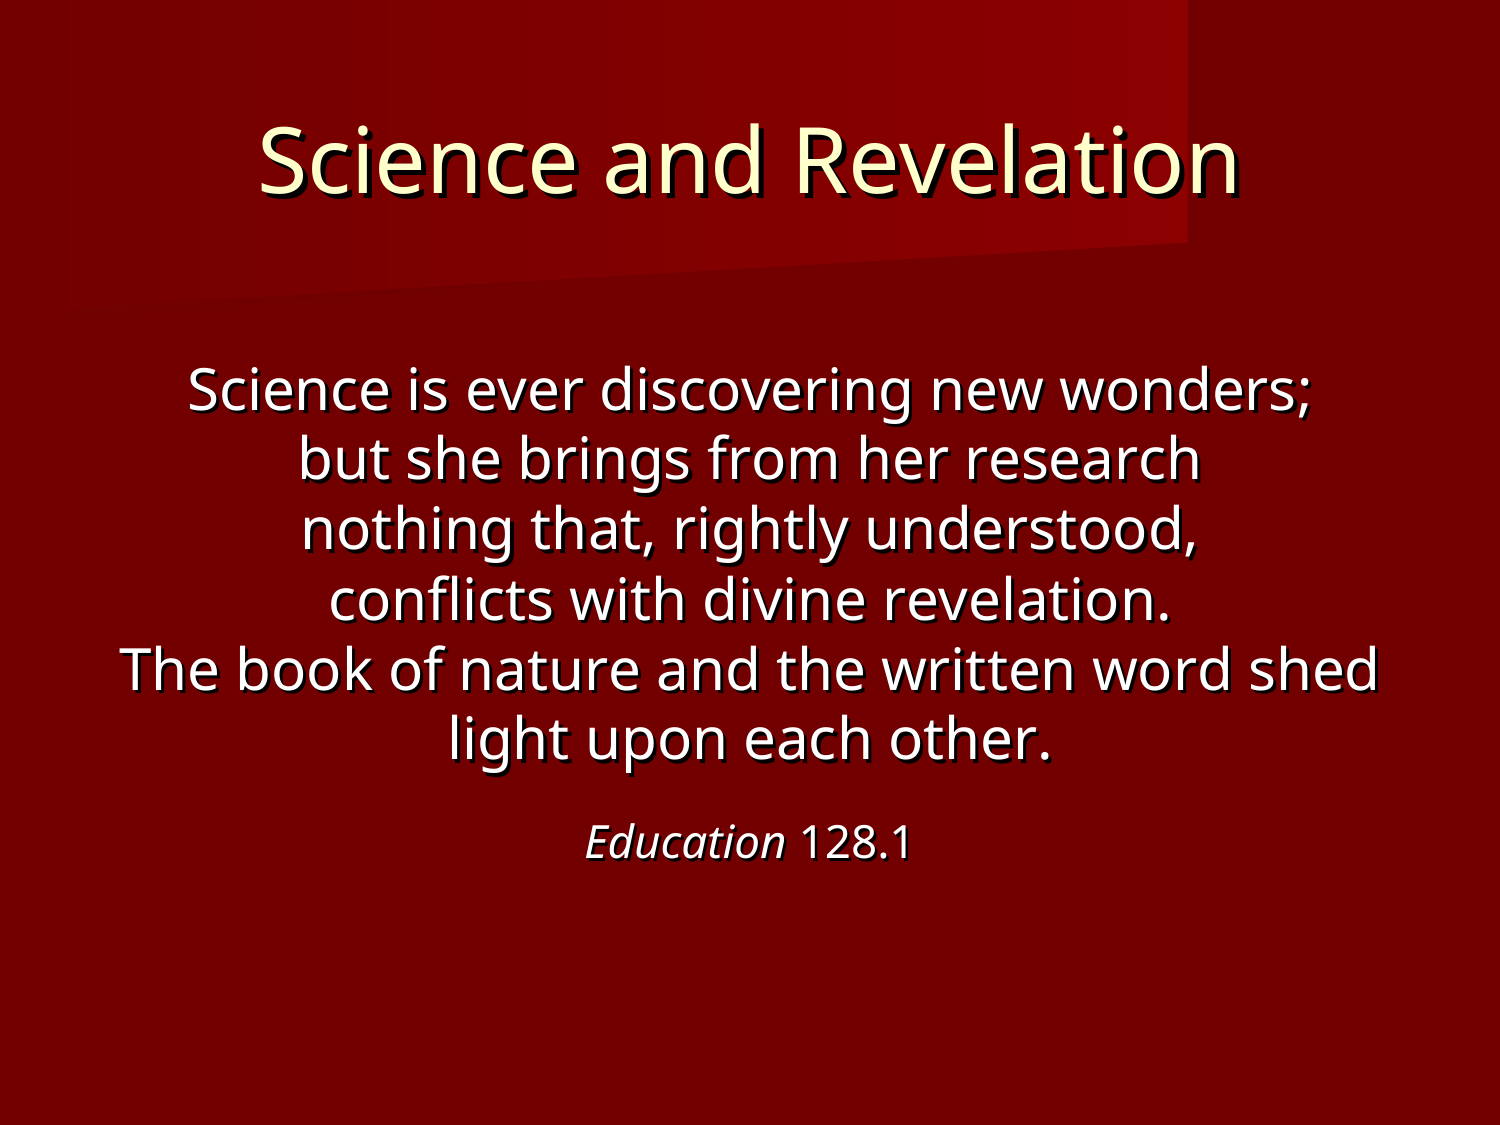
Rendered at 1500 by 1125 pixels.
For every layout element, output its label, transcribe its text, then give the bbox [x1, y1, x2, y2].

title Science and Revelation [75, 62, 1426, 251]
text_box Science is ever discovering new wonders; but she brings from her research nothing that, rightly understood, conflicts with divine revelation. The book of nature and the written word shed light upon each other. Education 128.1 [88, 343, 1412, 876]
